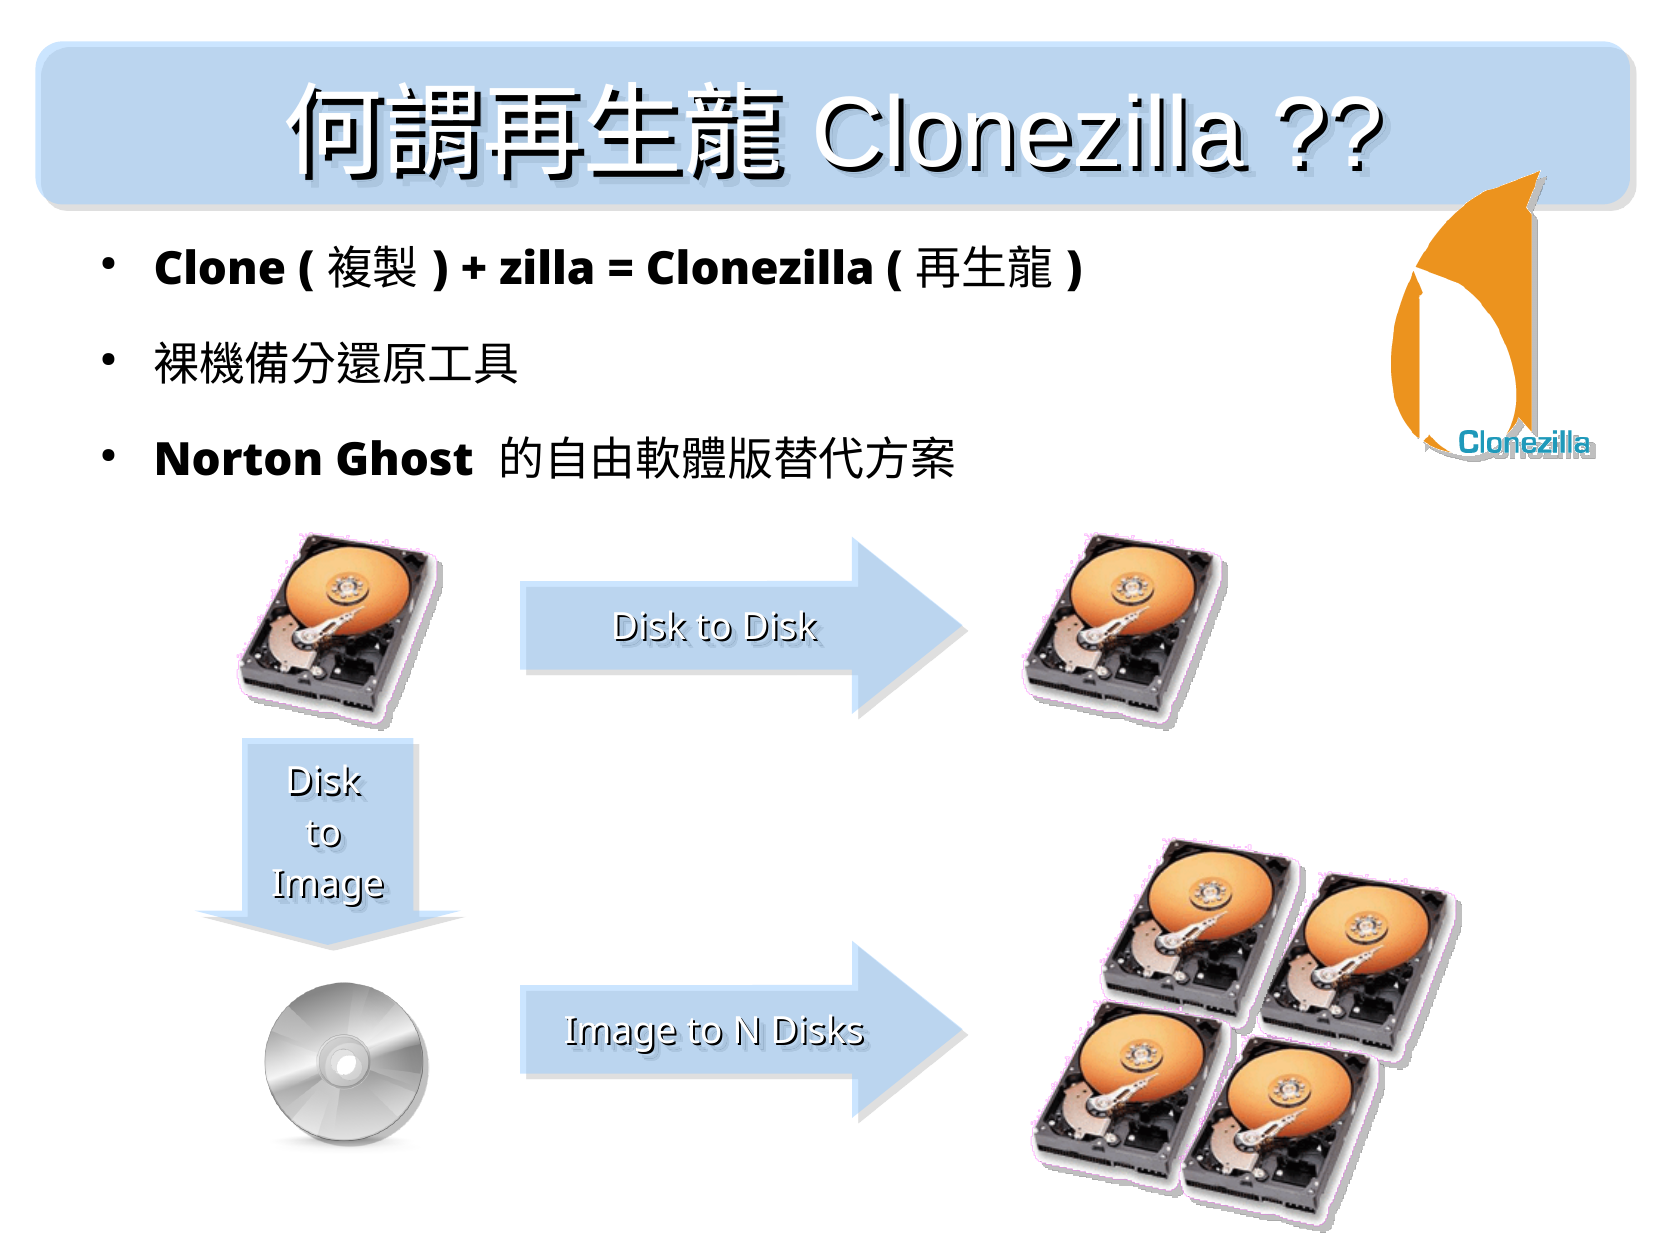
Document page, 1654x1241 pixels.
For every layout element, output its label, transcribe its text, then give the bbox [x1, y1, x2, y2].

picture [253, 974, 431, 1152]
picture [1018, 820, 1465, 1238]
text_box Disk to Disk [520, 536, 963, 714]
text_box 何謂再生龍Clonezilla ?? [35, 41, 1630, 205]
text_box Disk to Image [194, 738, 461, 945]
picture [224, 515, 446, 736]
text_box Image to N Disks [520, 940, 963, 1118]
picture [1009, 515, 1231, 736]
list Clone (複製) + zilla = Clonezilla (再生龍) 裸機備分還原工具 Norton Ghost 的自由軟體版替代方案 [82, 231, 1571, 502]
chart [1358, 159, 1606, 469]
